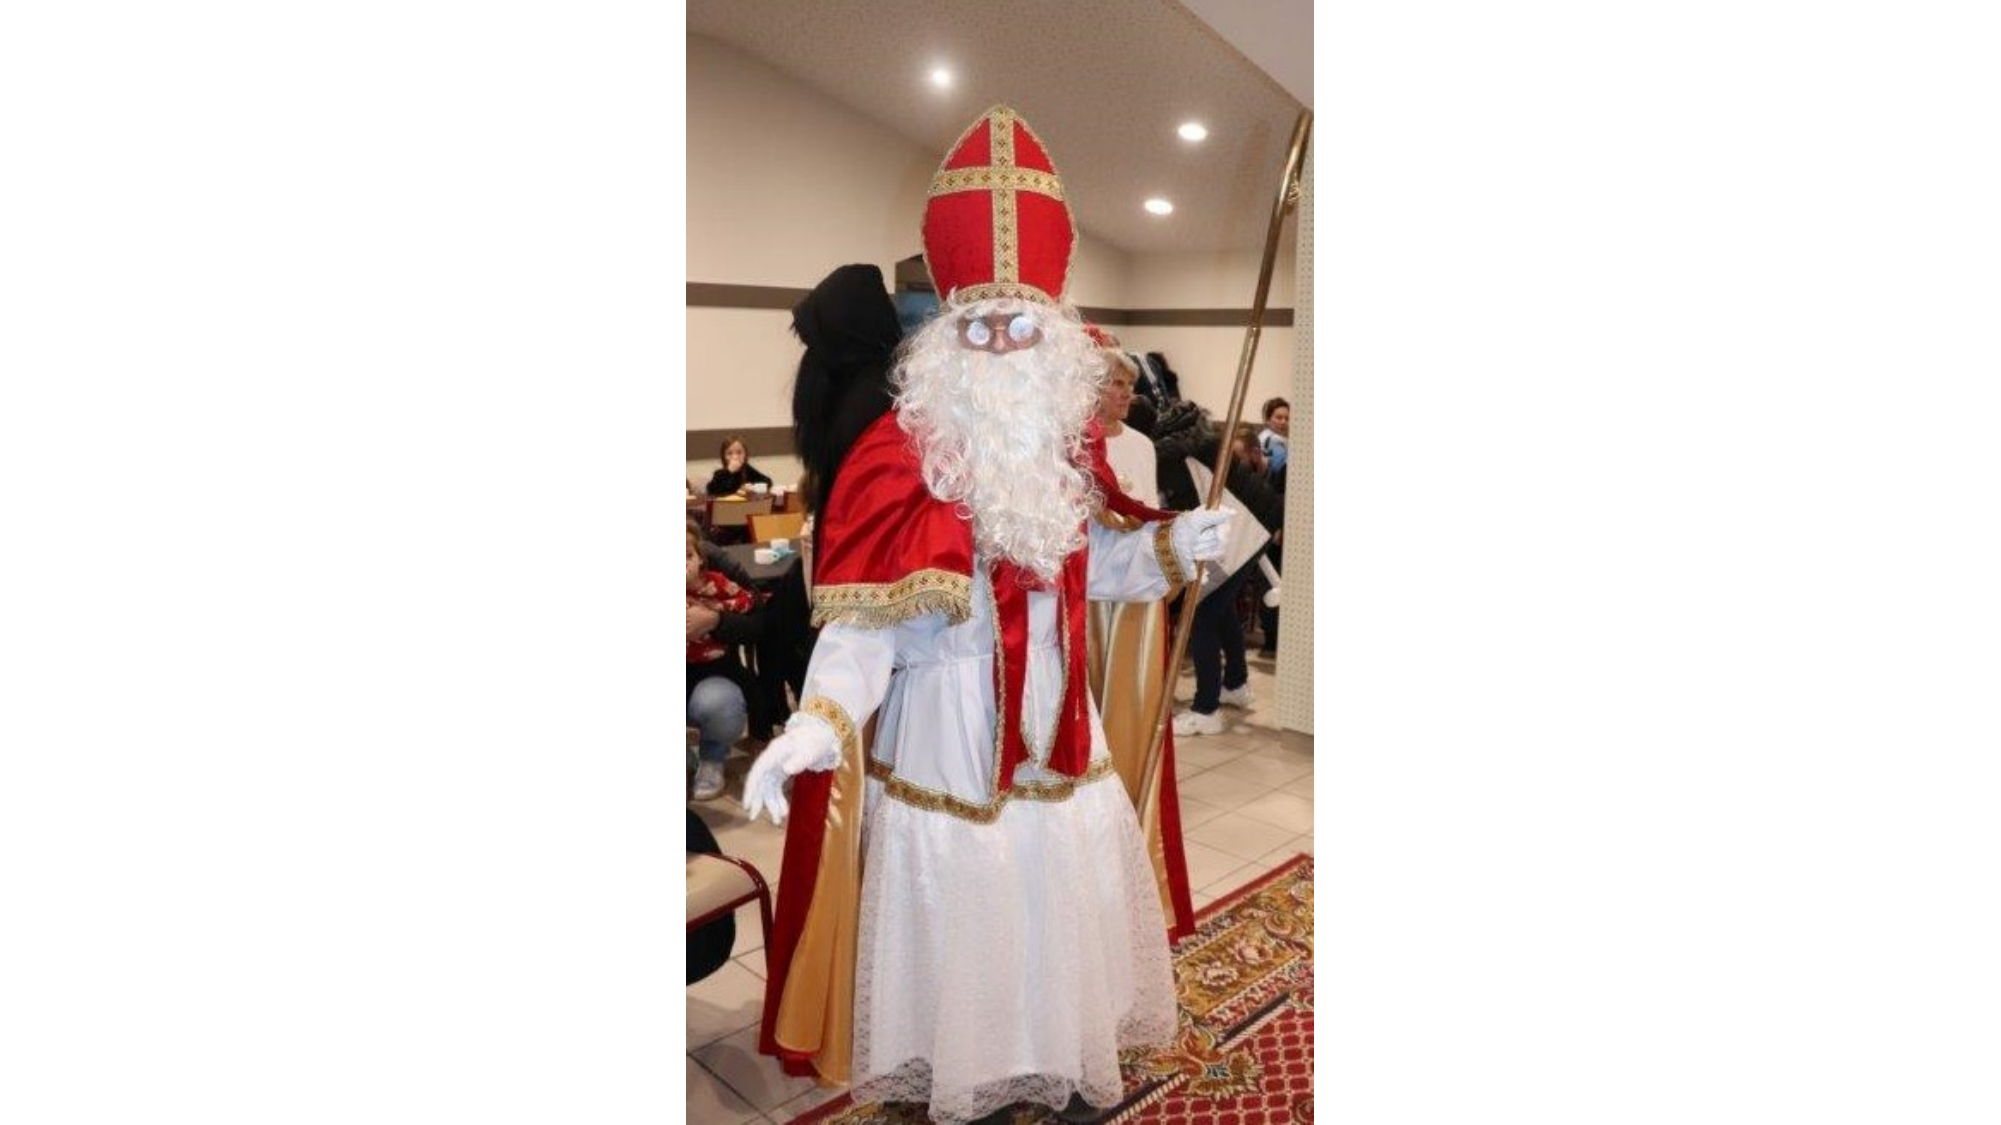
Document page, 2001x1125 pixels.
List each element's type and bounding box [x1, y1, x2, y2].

picture [686, 0, 1314, 1125]
